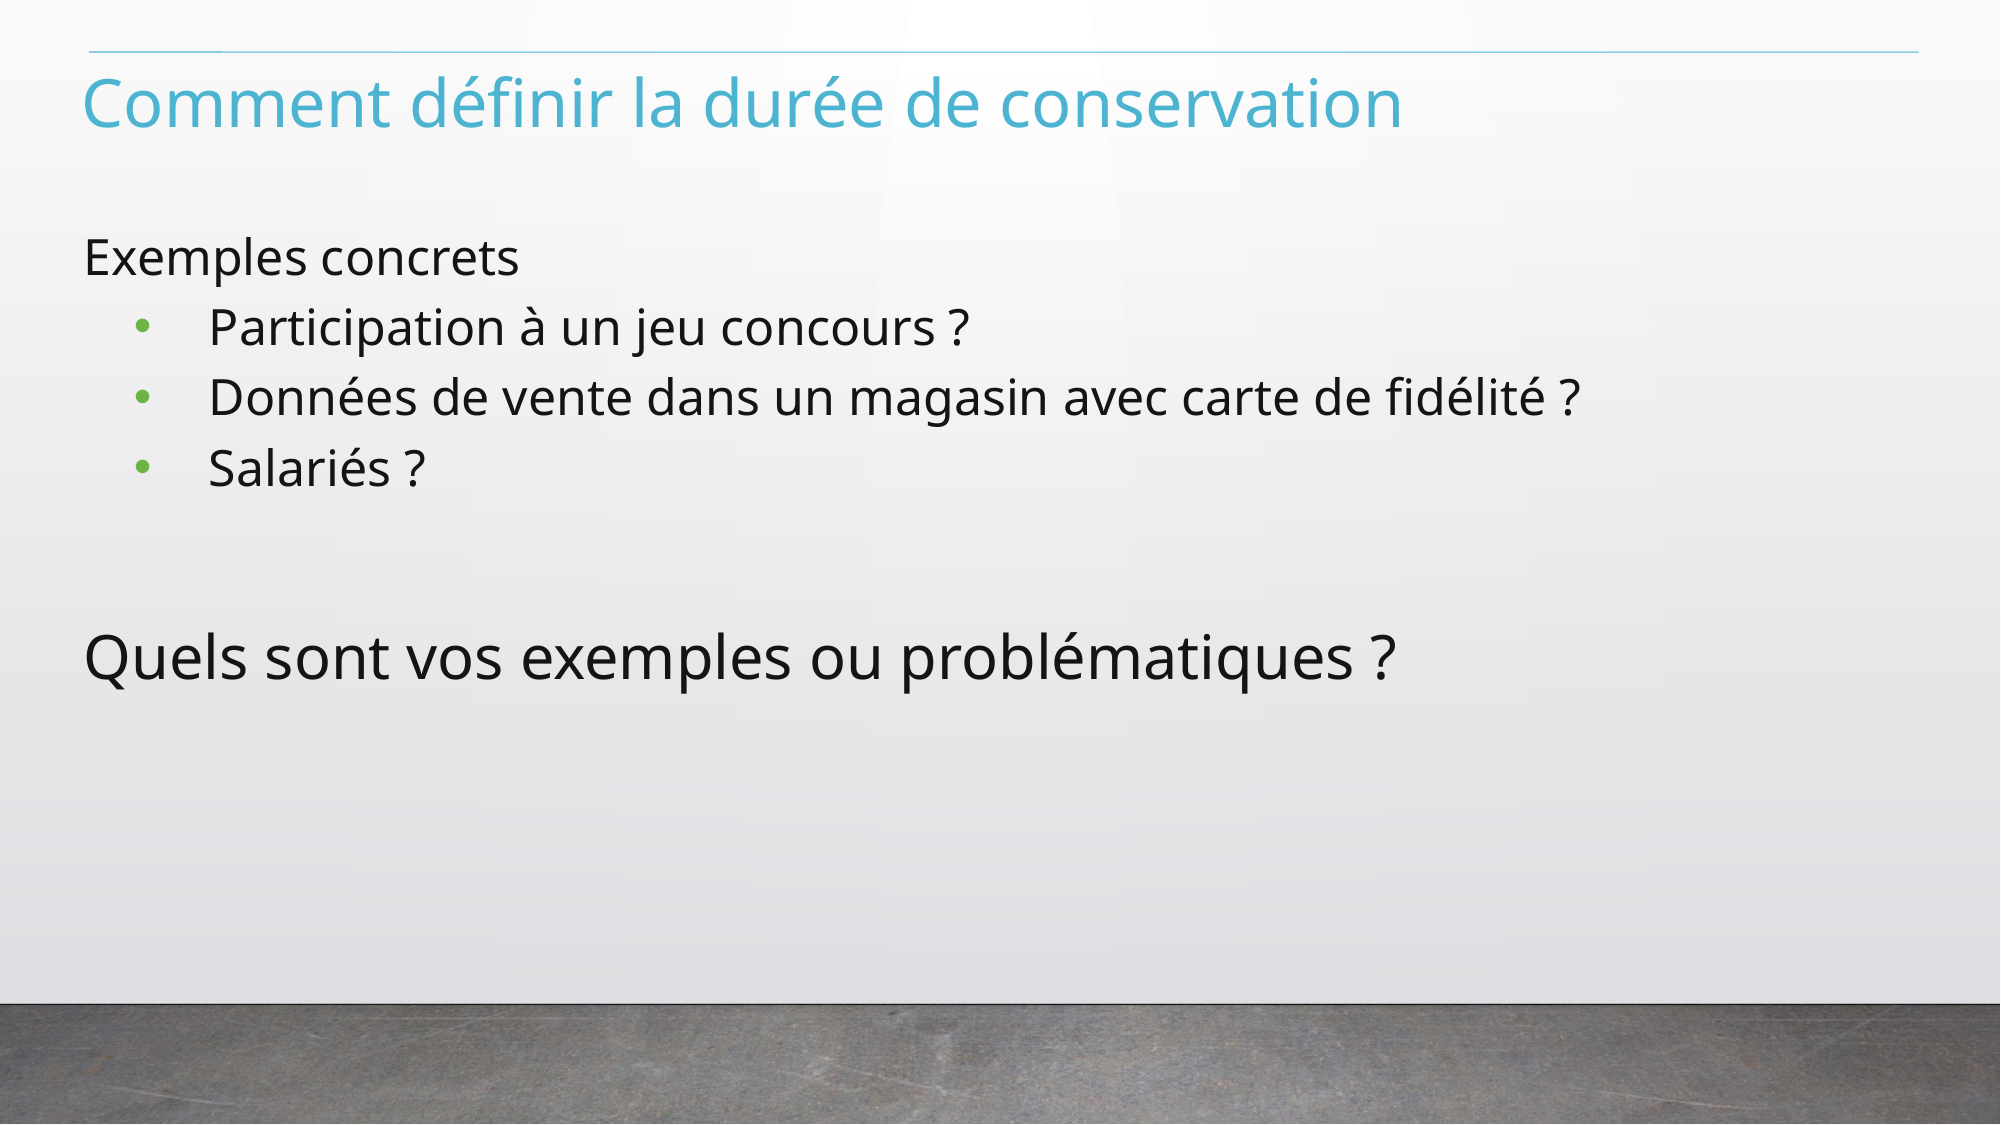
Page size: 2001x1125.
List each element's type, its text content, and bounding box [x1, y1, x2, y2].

picture [0, 1004, 2000, 1124]
list Exemples concrets Participation à un jeu concours ? Données de vente dans un magasin avec carte de fidélité ? Salariés ? Quels sont vos exemples ou problématiques ? [68, 217, 1920, 935]
title Comment définir la durée de conservation [66, 52, 1918, 153]
